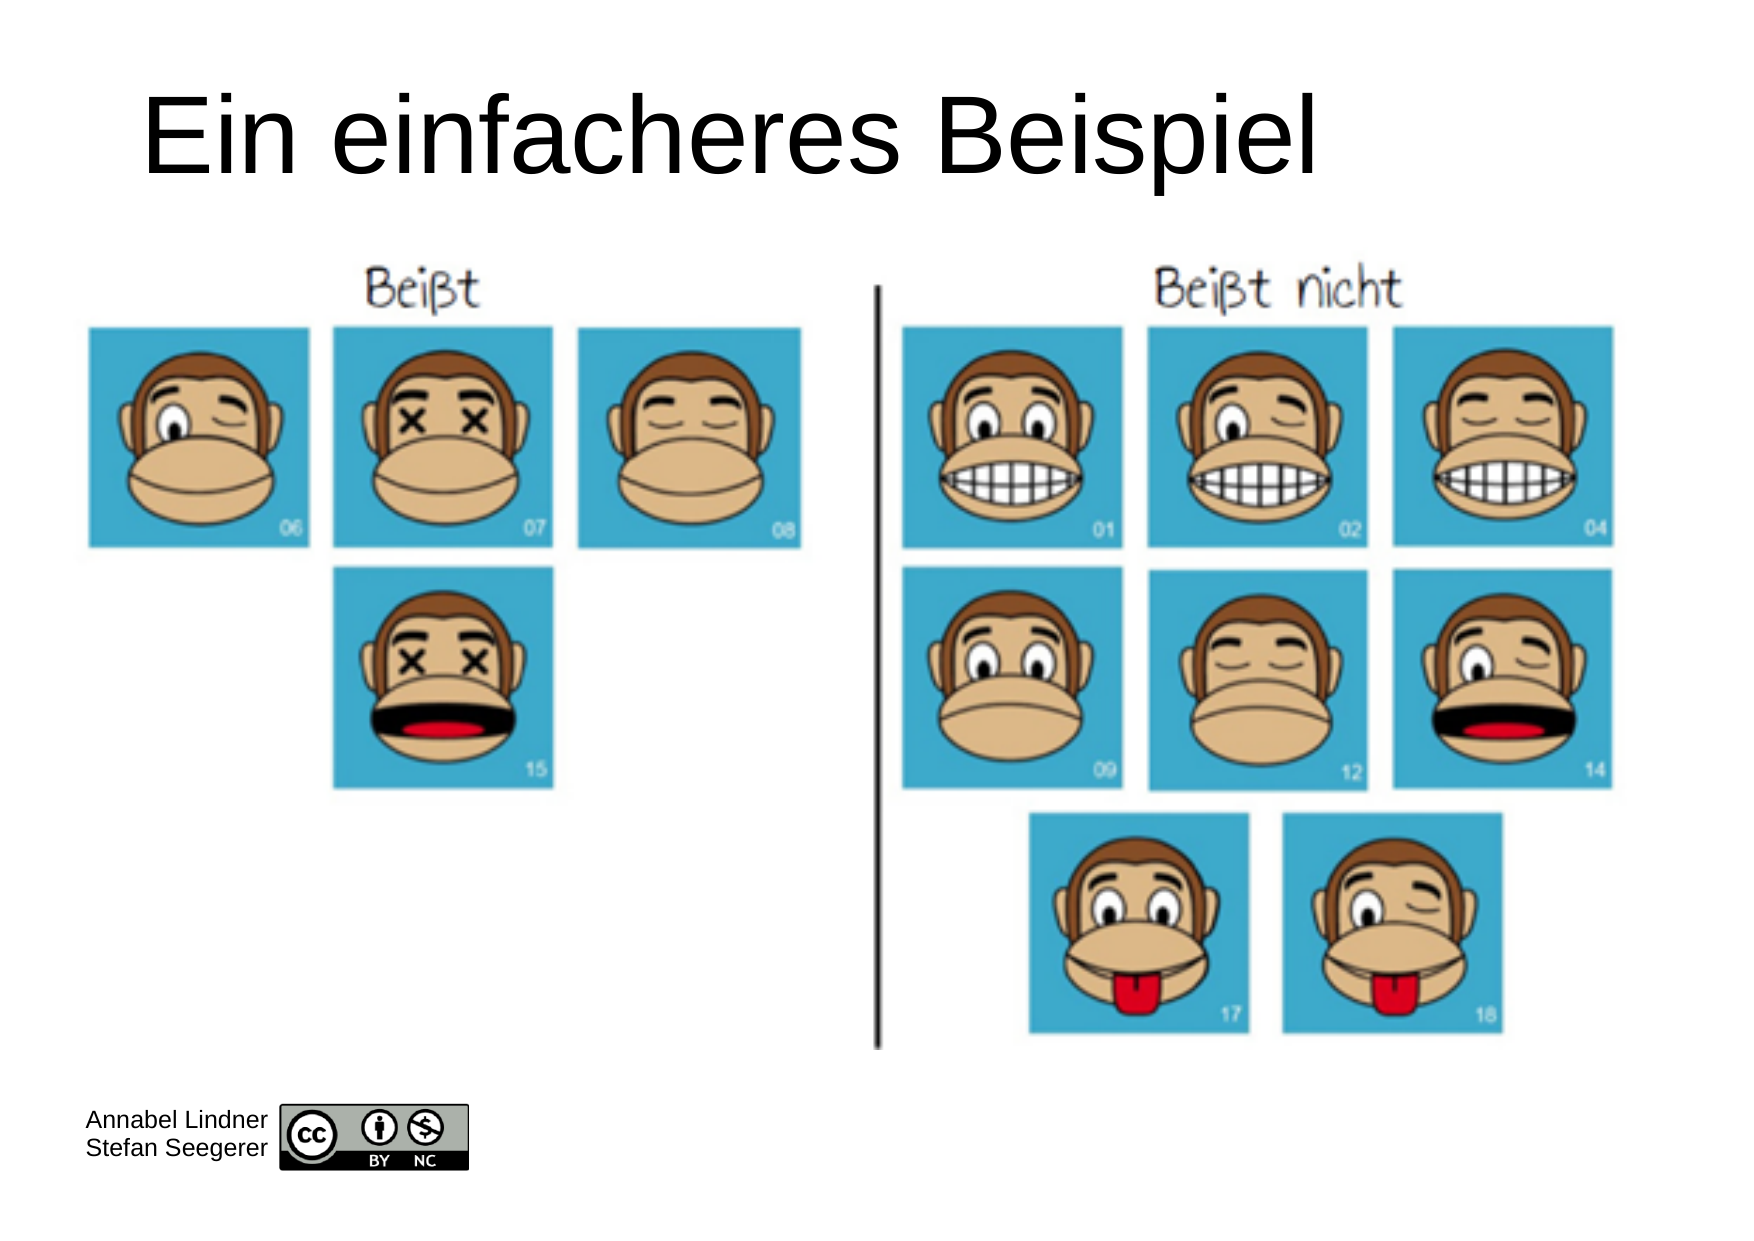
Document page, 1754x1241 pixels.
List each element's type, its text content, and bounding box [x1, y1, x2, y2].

picture [59, 236, 1653, 1050]
text_box Annabel Lindner Stefan Seegerer [70, 1098, 367, 1170]
title Ein einfacheres Beispiel [140, 73, 1614, 236]
picture [70, 1098, 469, 1182]
